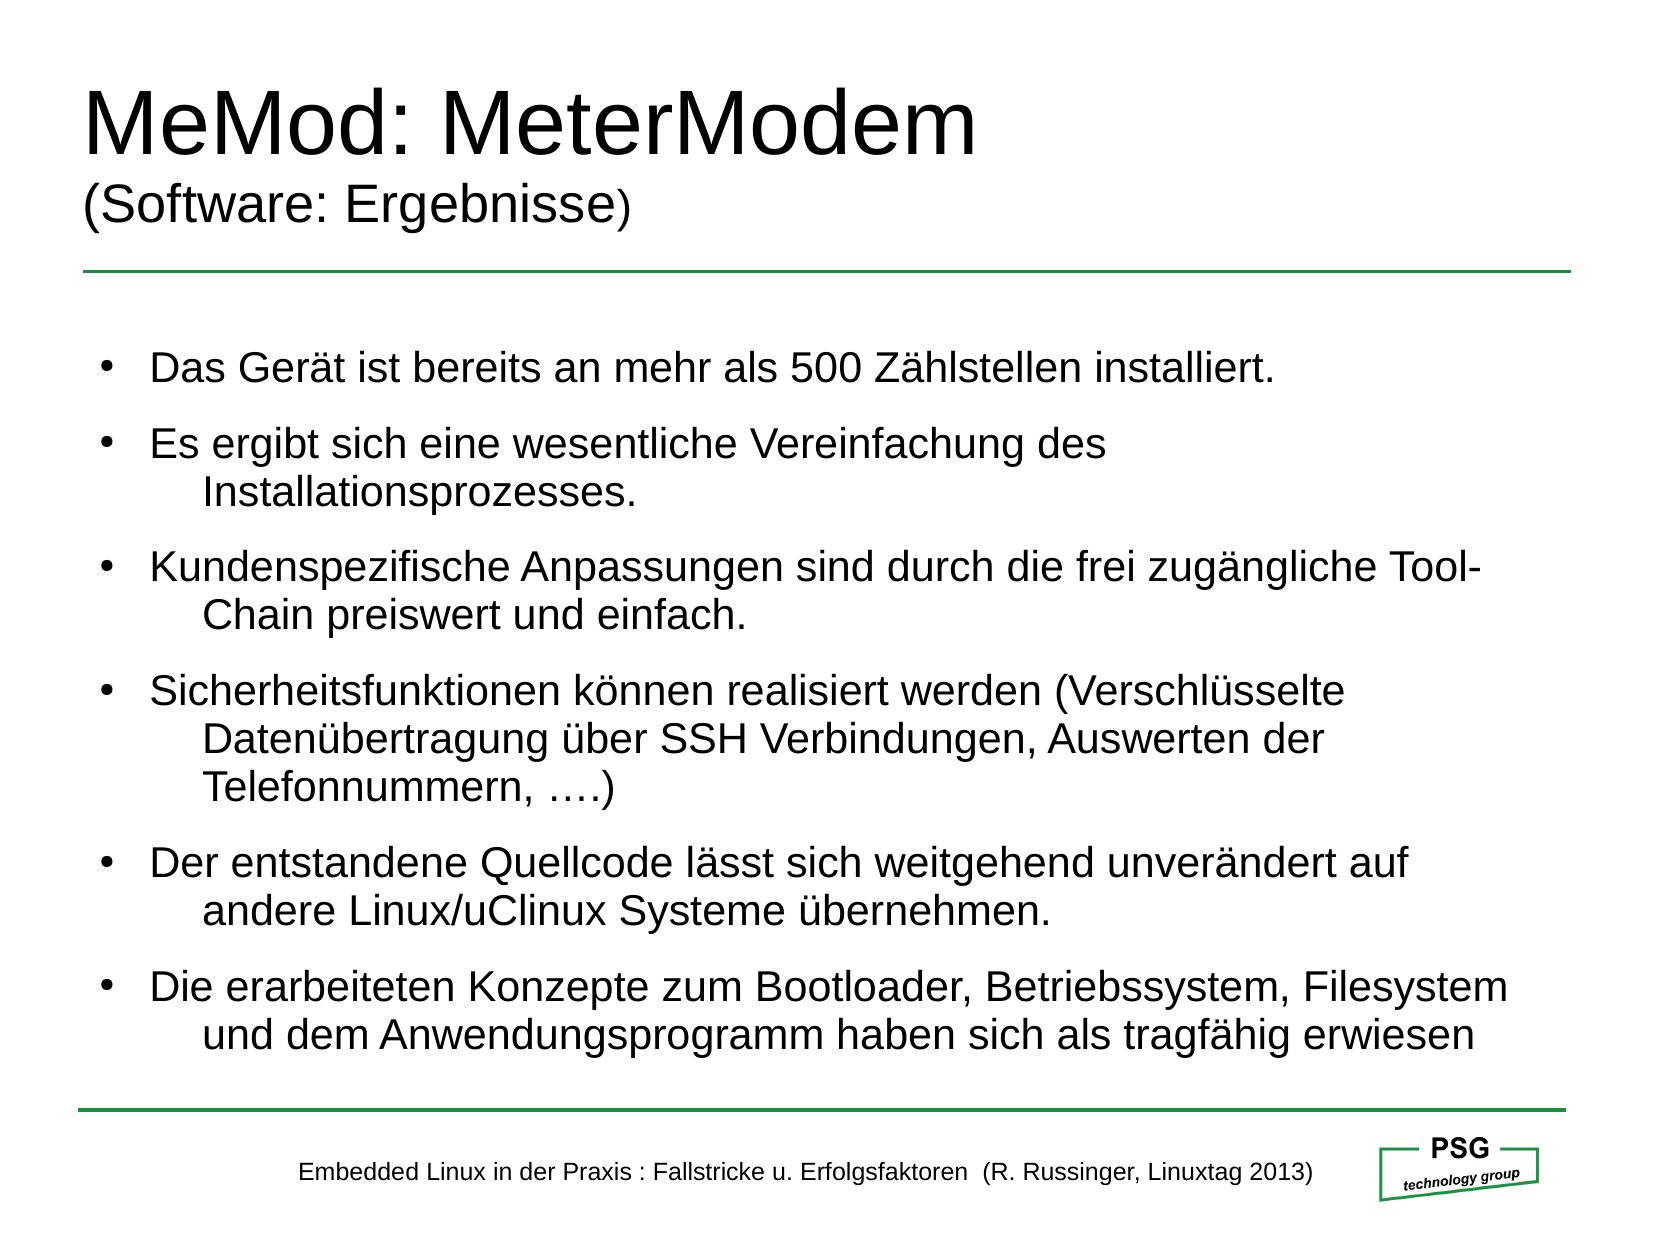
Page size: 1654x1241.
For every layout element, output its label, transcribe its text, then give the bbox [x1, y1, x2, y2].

title MeMod: MeterModem (Software: Ergebnisse) [82, 49, 1571, 257]
list Das Gerät ist bereits an mehr als 500 Zählstellen installiert. Es ergibt sich eine wesentliche Vereinfachung des Installationsprozesses. Kundenspezifische Anpassungen sind durch die frei zugängliche Tool-Chain preiswert und einfach. Sicherheitsfunktionen können realisiert werden (Verschlüsselte Datenübertragung über SSH Verbindungen, Auswerten der Telefonnummern, ….) Der entstandene Quellcode lässt sich weitgehend unverändert auf andere Linux/uClinux Systeme übernehmen. Die erarbeiteten Konzepte zum Bootloader, Betriebssystem, Filesystem und dem Anwendungsprogramm haben sich als tragfähig erwiesen [82, 343, 1538, 1063]
picture [1375, 1134, 1543, 1205]
